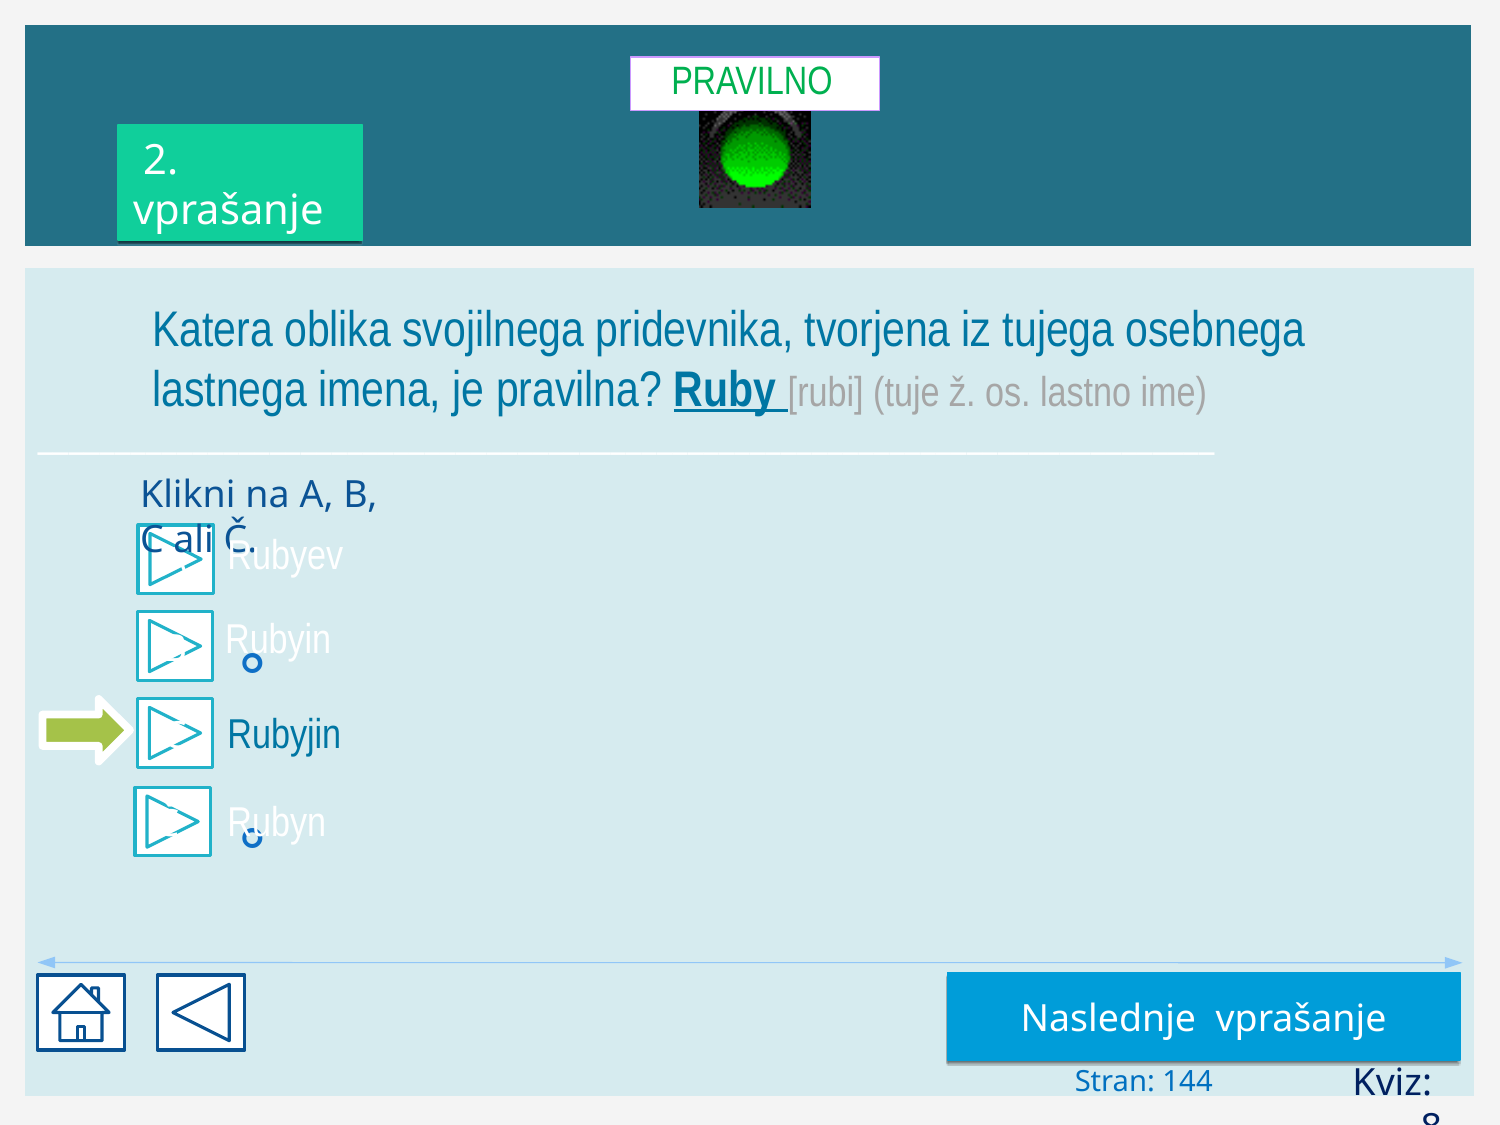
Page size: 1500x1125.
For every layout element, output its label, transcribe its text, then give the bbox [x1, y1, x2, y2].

text_box Rubyn [212, 787, 1451, 854]
text_box ____________________________________________________________________________ [22, 404, 1488, 466]
text_box Stran: 144 [975, 1061, 1313, 1106]
picture [699, 111, 811, 208]
text_box 2. vprašanje [118, 125, 363, 191]
text_box Rubyev [212, 519, 1451, 586]
text_box PRAVILNO [630, 56, 880, 111]
text_box [1426, 1116, 1435, 1124]
text_box Kviz: 8 [1337, 1050, 1475, 1111]
text_box Klikni na A, B, C ali Č. [125, 466, 413, 524]
text_box Rubyjin [212, 698, 1451, 765]
text_box Č. [135, 787, 211, 856]
text_box Rubyin [210, 603, 1448, 670]
text_box Naslednje vprašanje [947, 972, 1461, 1061]
text_box B [137, 611, 213, 681]
text_box [0, 0, 1500, 1125]
text_box A [138, 524, 214, 594]
text_box Katera oblika svojilnega pridevnika, tvorjena iz tujega osebnega lastnega imena, je pravilna? Ruby [rubi] (tuje ž. os. lastno ime) [137, 288, 1351, 404]
text_box C [137, 698, 213, 768]
